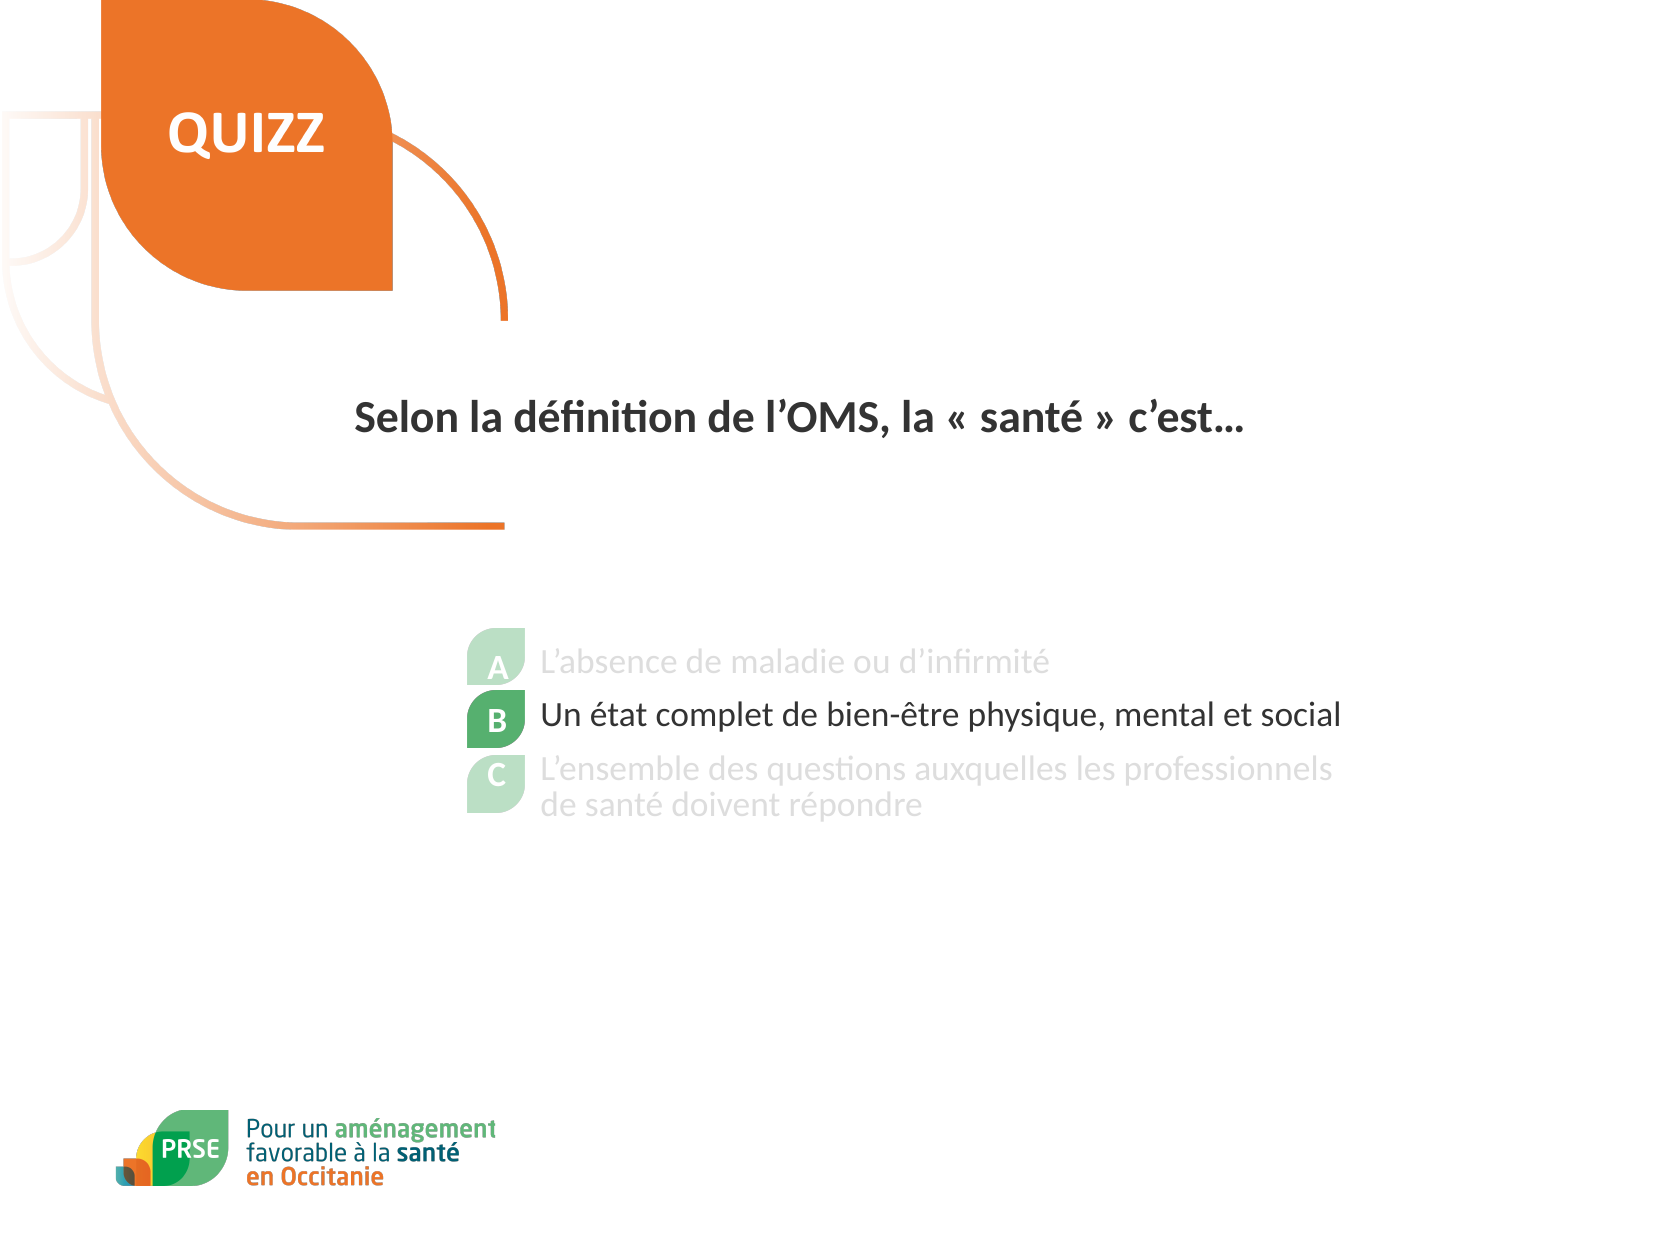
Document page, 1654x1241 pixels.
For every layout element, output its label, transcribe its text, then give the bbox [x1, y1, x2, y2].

picture [467, 628, 472, 686]
picture [114, 1110, 497, 1186]
text_box A B C [472, 627, 525, 816]
picture [2, 0, 508, 530]
picture [467, 755, 472, 813]
picture [467, 690, 472, 748]
text_box L’absence de maladie ou d’infirmité Un état complet de bien-être physique, mental et social L’ensemble des questions auxquelles les professionnels de santé doivent répondre [525, 621, 1565, 853]
title Selon la définition de l’OMS, la « santé » c’est… [508, 392, 1607, 449]
